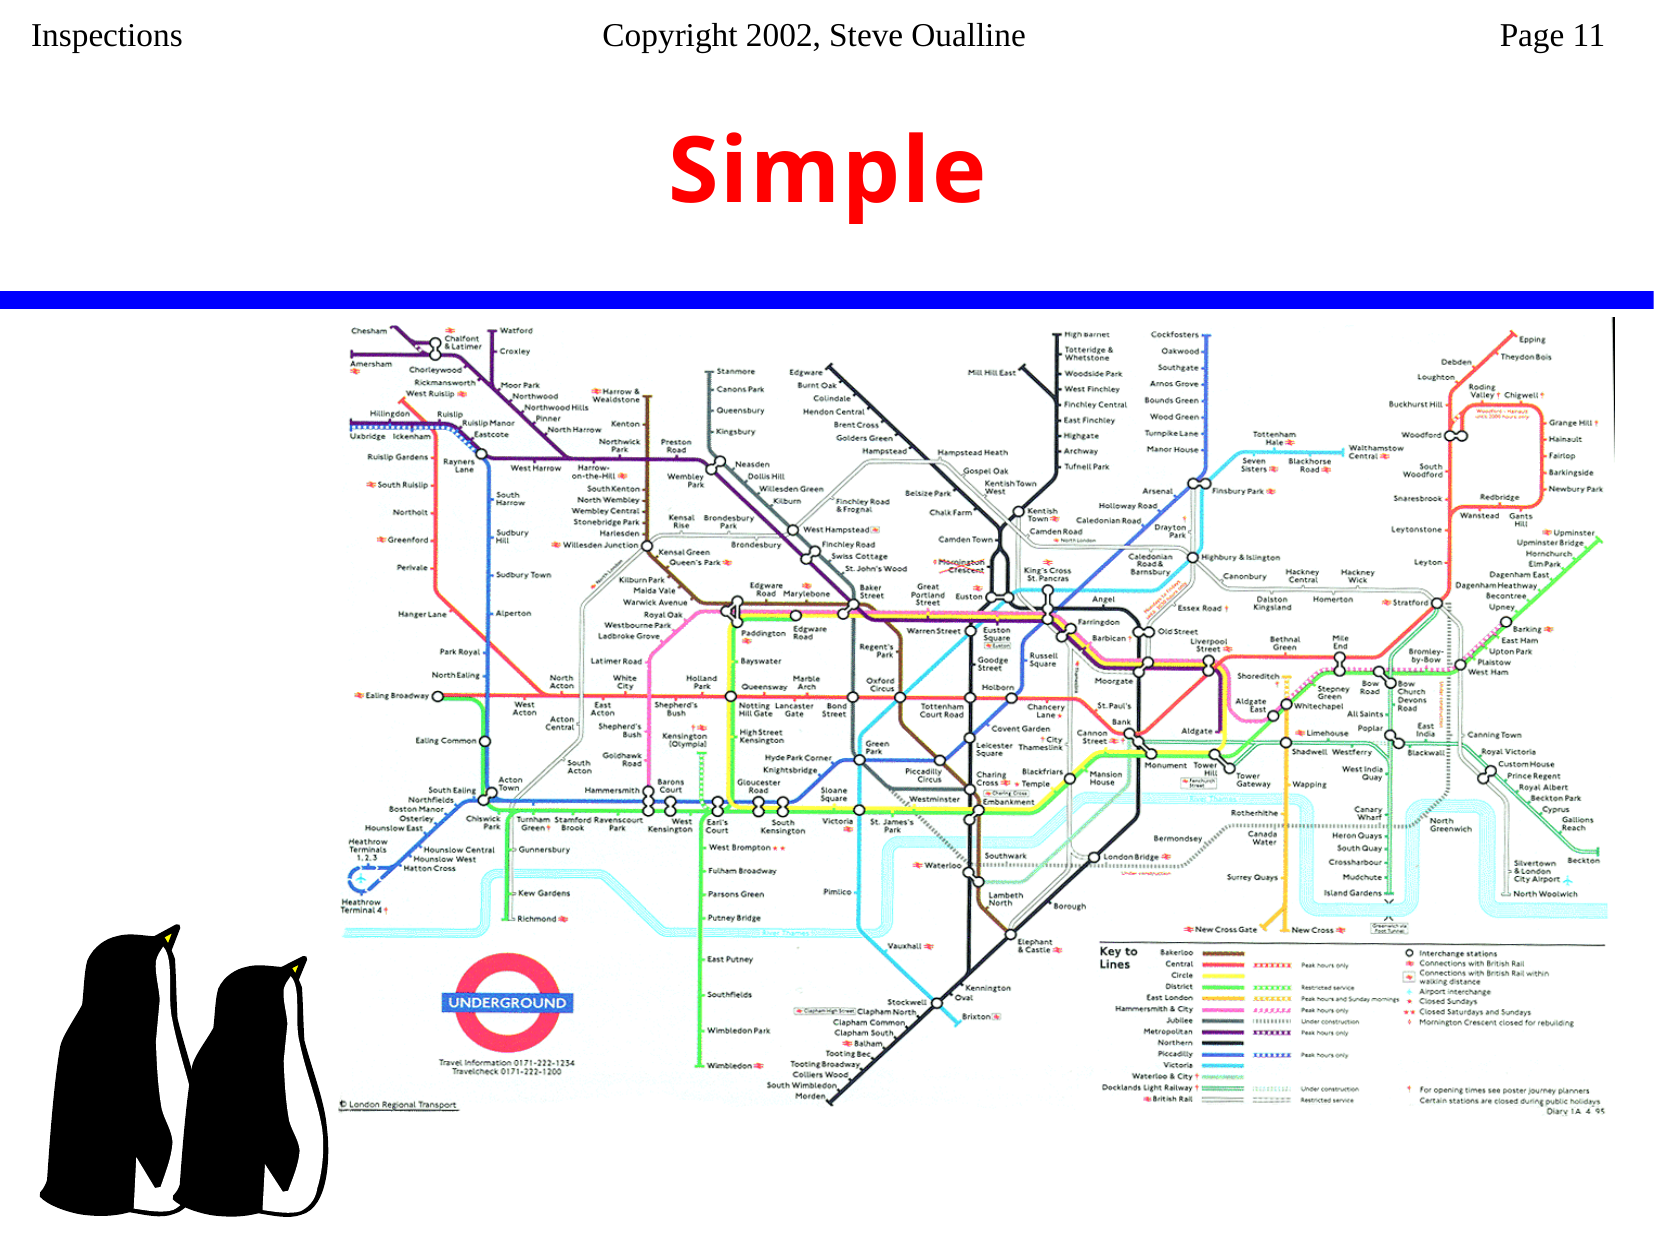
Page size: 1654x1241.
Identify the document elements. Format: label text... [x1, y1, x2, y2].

picture [338, 317, 1615, 1122]
title Simple [121, 66, 1534, 269]
